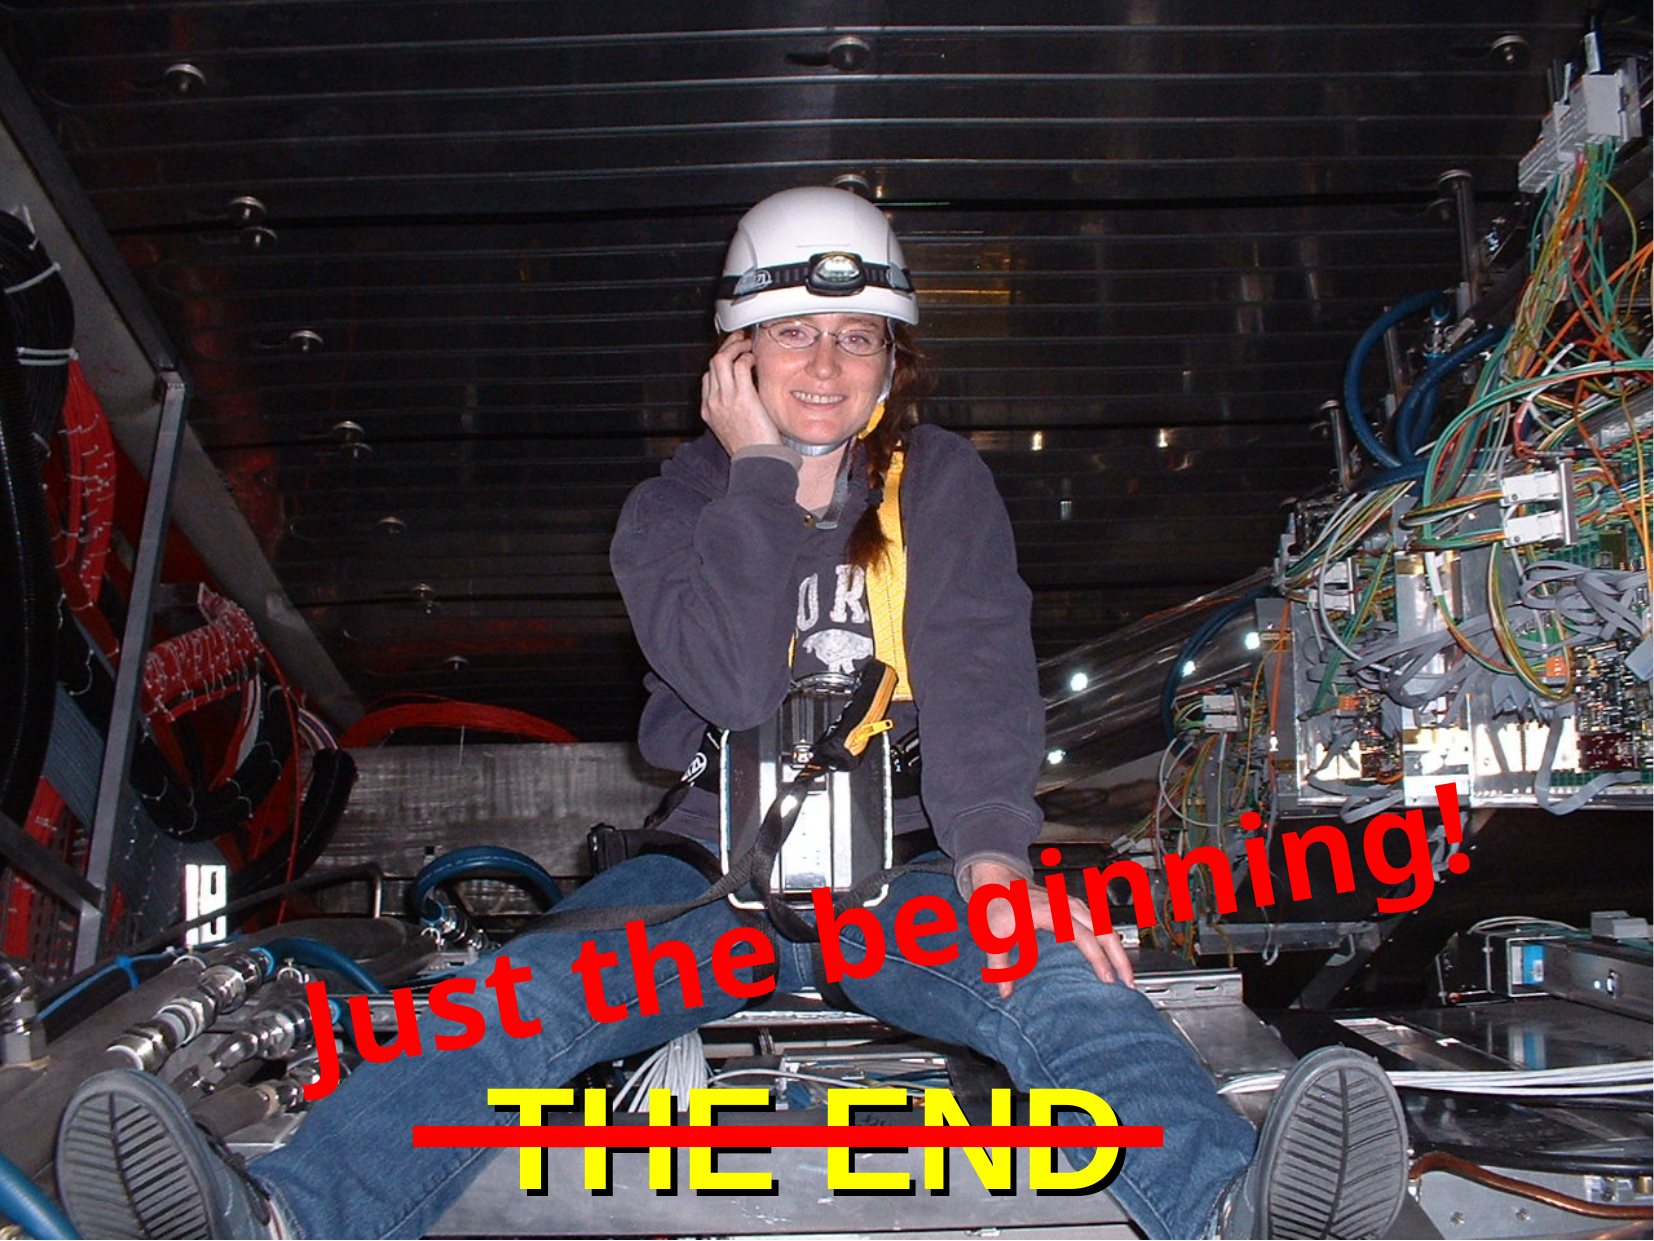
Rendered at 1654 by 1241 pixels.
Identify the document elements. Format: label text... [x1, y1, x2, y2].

text_box THE END [150, 1050, 1463, 1228]
text_box Just the beginning! [150, 706, 1619, 1118]
picture [0, 0, 1654, 1240]
